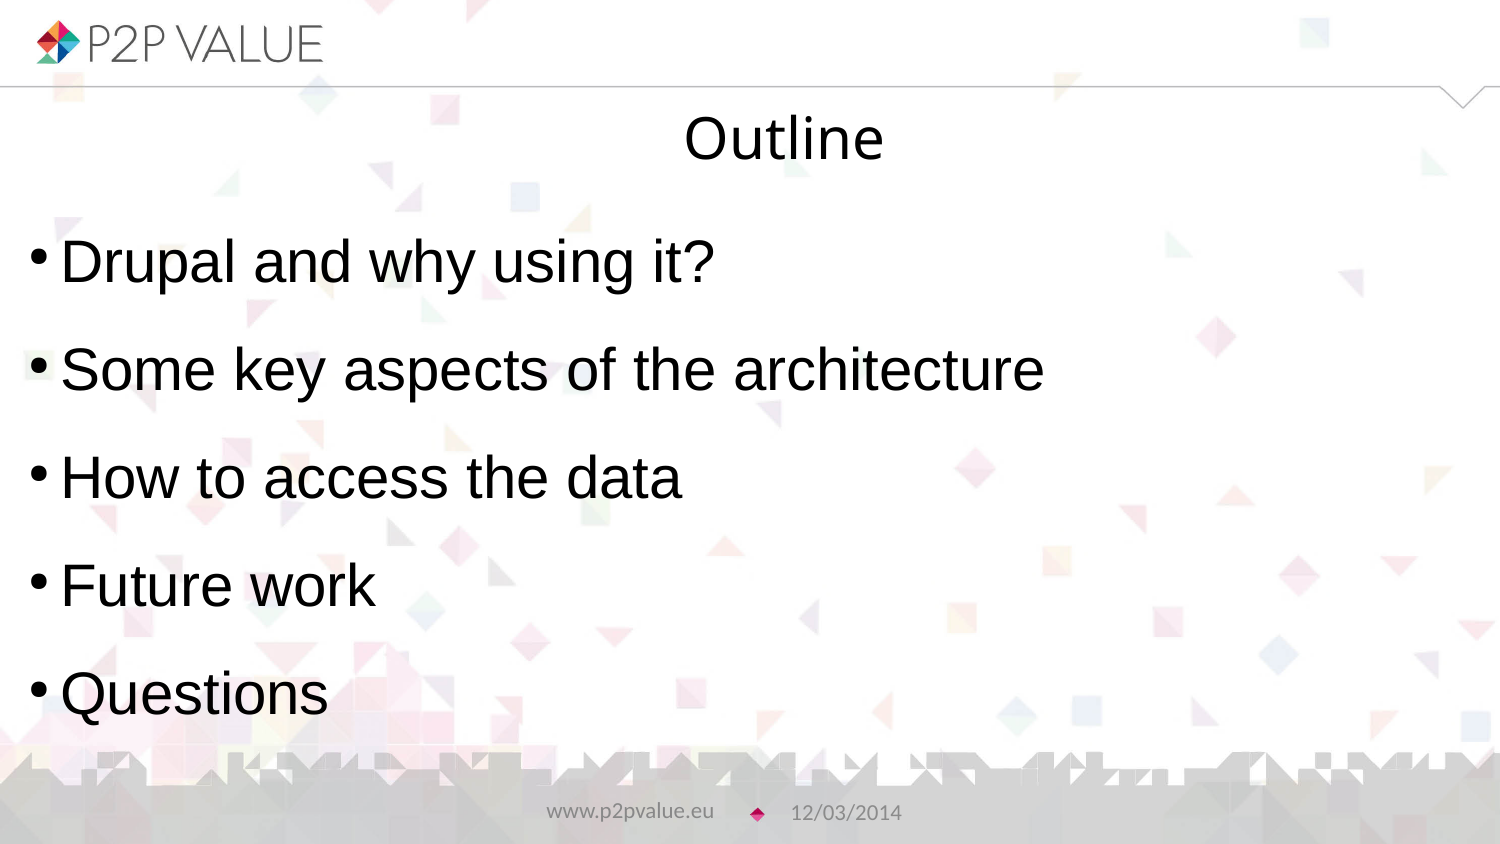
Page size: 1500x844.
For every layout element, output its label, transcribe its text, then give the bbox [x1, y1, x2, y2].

slide_number 12/03/2014 [777, 788, 1470, 834]
picture [0, 0, 1500, 844]
subtitle Drupal and why using it? Some key aspects of the architecture How to access the data Future work Questions [15, 180, 1496, 736]
text_box www.p2pvalue.eu [540, 789, 759, 829]
title Outline [324, 92, 1246, 180]
